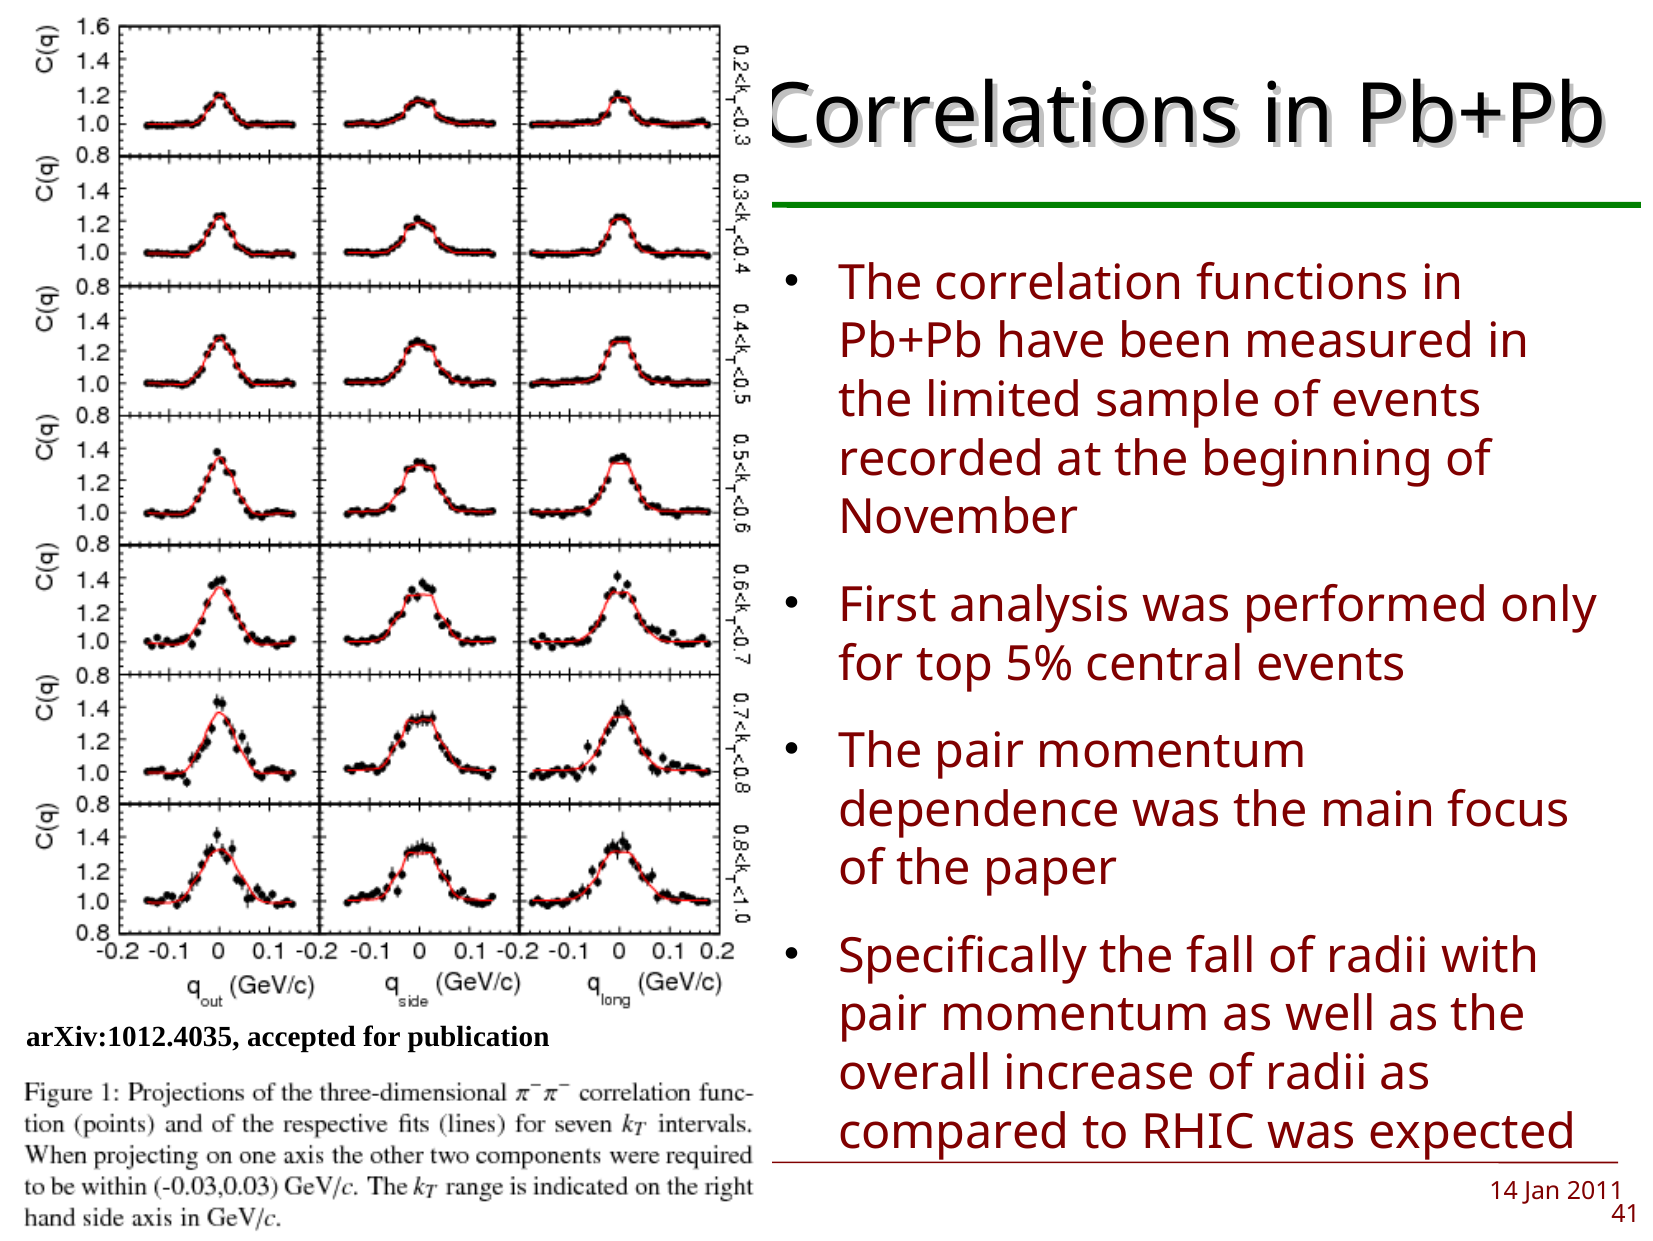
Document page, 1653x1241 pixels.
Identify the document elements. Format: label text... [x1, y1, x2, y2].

picture [0, 0, 772, 1241]
text_box arXiv:1012.4035, accepted for publication [11, 1012, 616, 1061]
title Correlations in Pb+Pb [772, 12, 1609, 205]
list The correlation functions in Pb+Pb have been measured in the limited sample of events recorded at the beginning of November First analysis was performed only for top 5% central events The pair momentum dependence was the main focus of the paper Specifically the fall of radii with pair momentum as well as the overall increase of radii as compared to RHIC was expected [783, 250, 1601, 1164]
